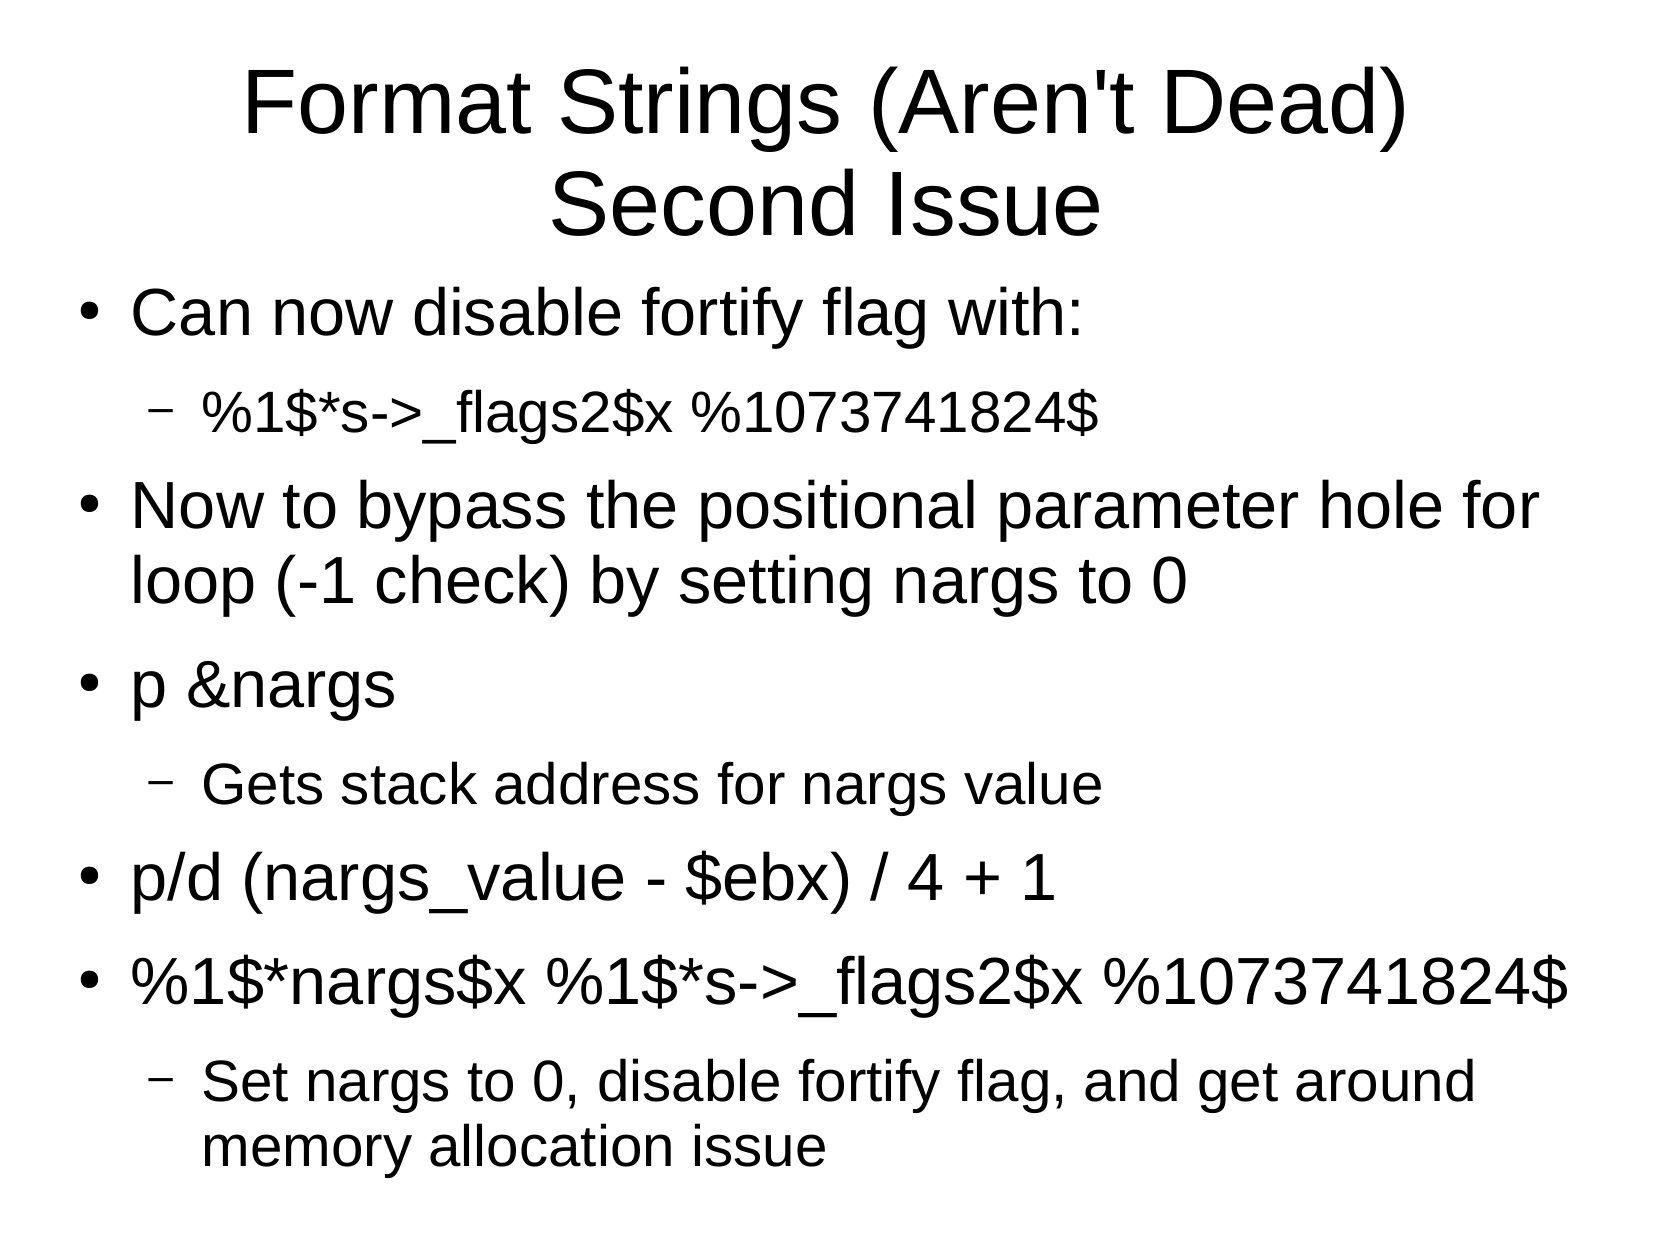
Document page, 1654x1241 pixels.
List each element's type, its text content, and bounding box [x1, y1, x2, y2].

list Can now disable fortify flag with: %1$*s->_flags2$x %1073741824$ Now to bypass the positional parameter hole for loop (-1 check) by setting nargs to 0 p &nargs Gets stack address for nargs value p/d (nargs_value - $ebx) / 4 + 1 %1$*nargs$x %1$*s->_flags2$x %1073741824$ Set nargs to 0, disable fortify flag, and get around memory allocation issue [60, 275, 1631, 1216]
title Format Strings (Aren't Dead) Second Issue [82, 49, 1571, 257]
